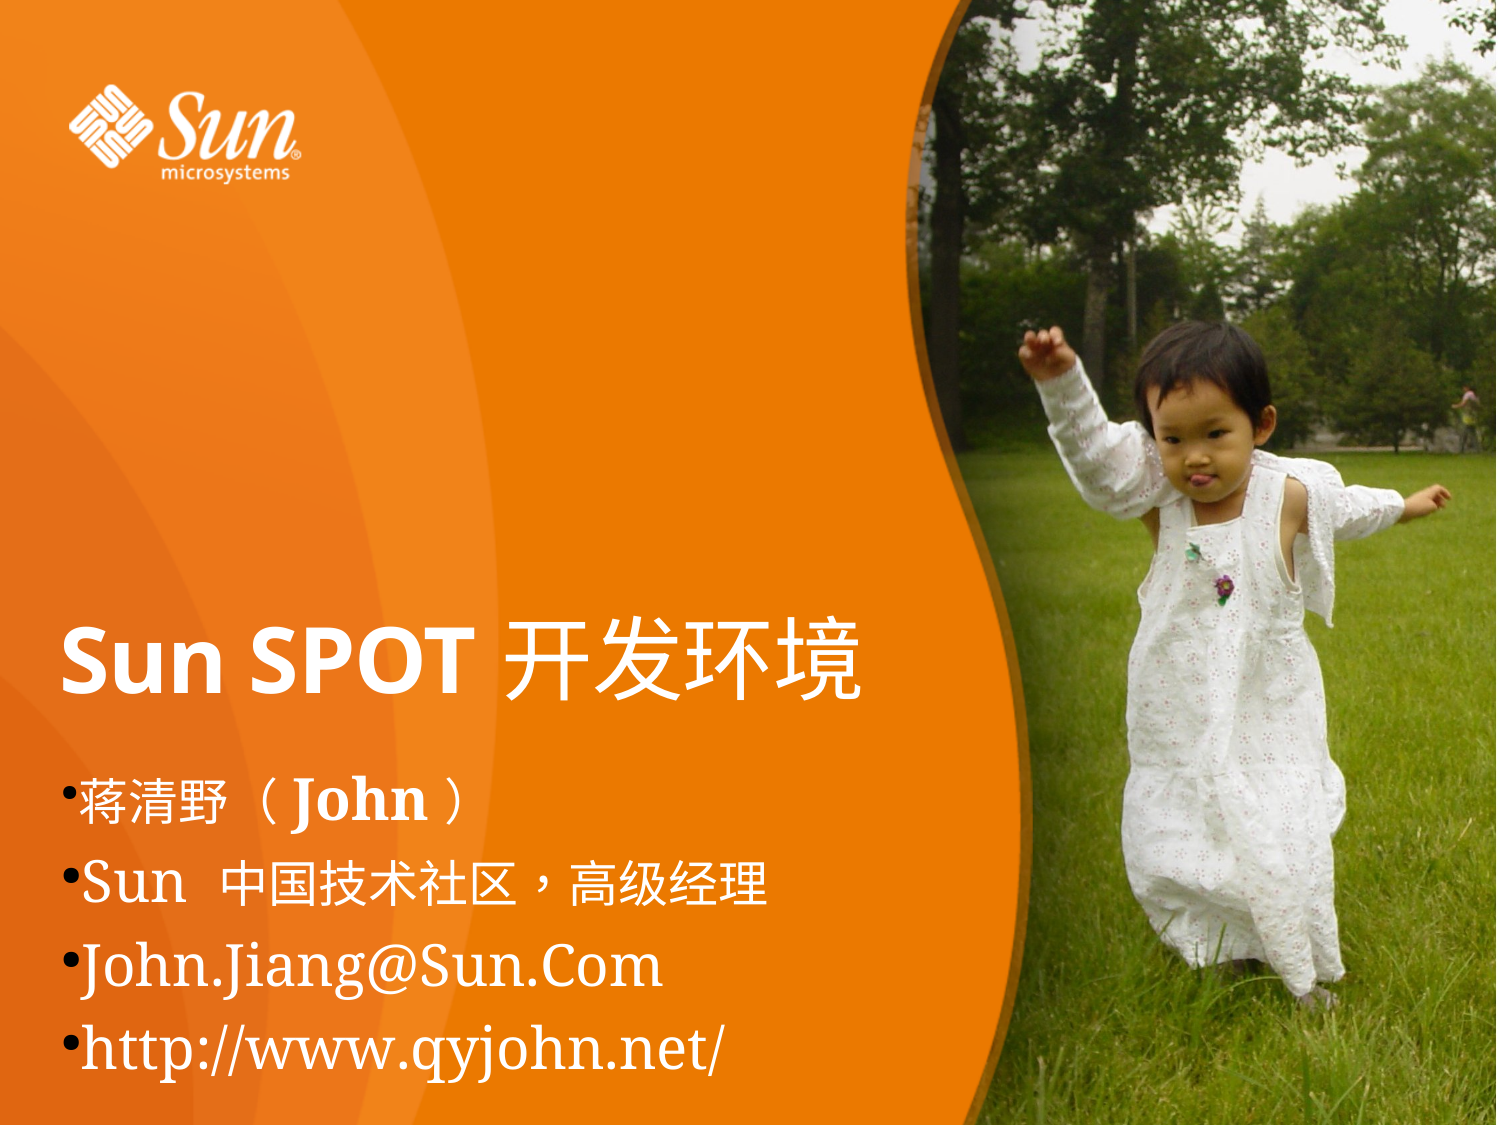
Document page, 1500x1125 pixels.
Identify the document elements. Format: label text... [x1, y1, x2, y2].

picture [0, 0, 1500, 1125]
list 蒋清野（John） Sun 中国技术社区，高级经理 John.Jiang@Sun.Com http://www.qyjohn.net/ [60, 766, 1051, 1049]
title Sun SPOT开发环境 [59, 470, 1034, 716]
